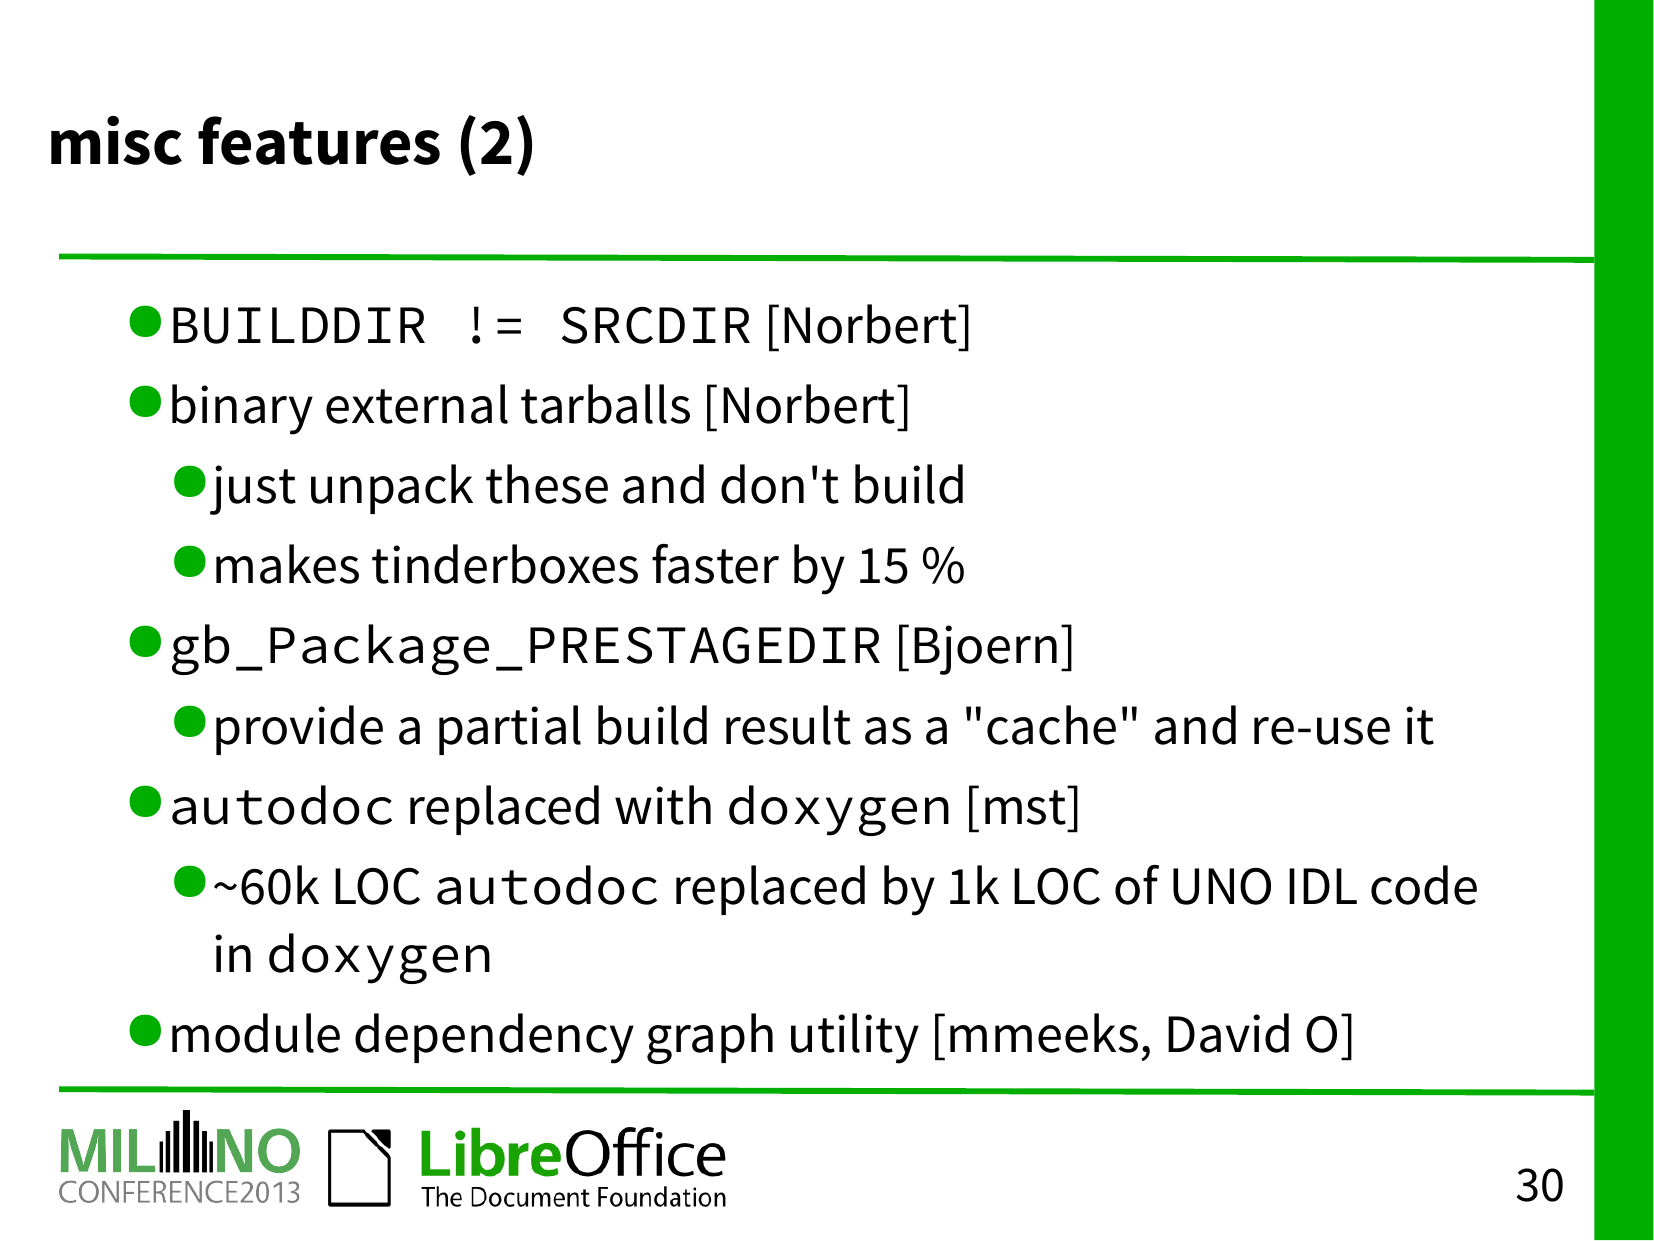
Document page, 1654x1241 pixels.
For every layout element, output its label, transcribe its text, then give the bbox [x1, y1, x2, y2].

title misc features (2) [47, 36, 1583, 245]
list BUILDDIR != SRCDIR [Norbert] binary external tarballs [Norbert] just unpack these and don't build makes tinderboxes faster by 15 % gb_Package_PRESTAGEDIR [Bjoern] provide a partial build result as a "cache" and re-use it autodoc replaced with doxygen [mst] ~60k LOC autodoc replaced by 1k LOC of UNO IDL code in doxygen module dependency graph utility [mmeeks, David O] [35, 290, 1524, 1068]
picture [59, 1093, 756, 1241]
